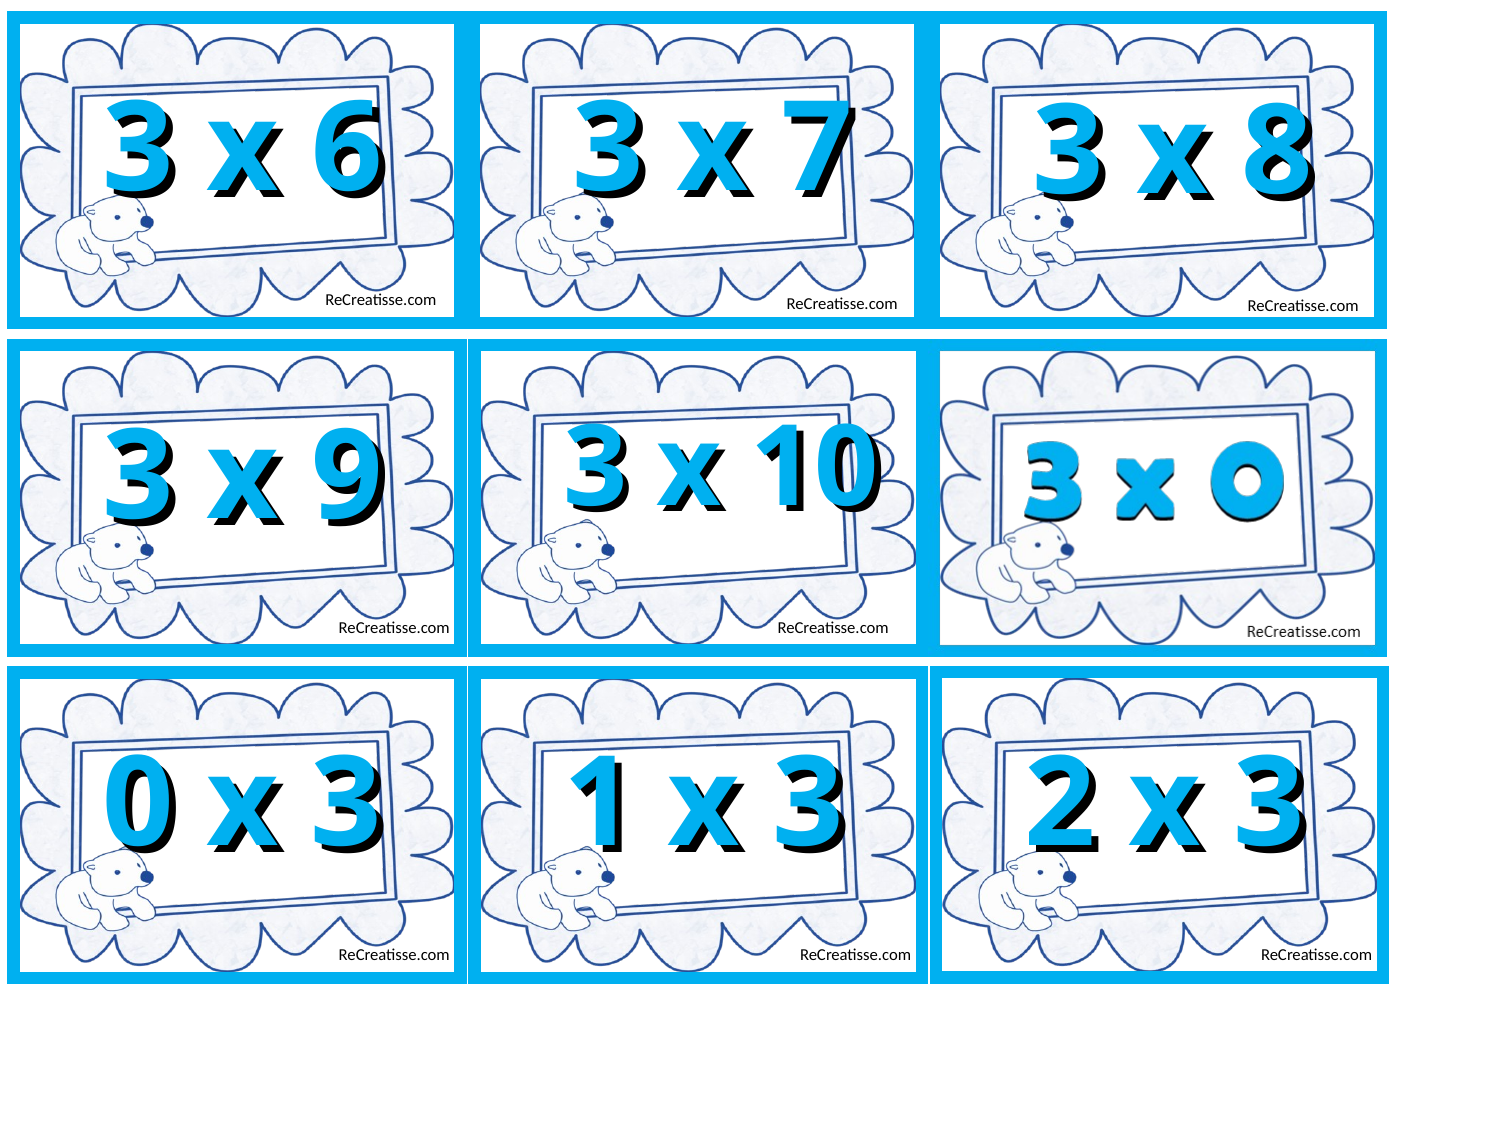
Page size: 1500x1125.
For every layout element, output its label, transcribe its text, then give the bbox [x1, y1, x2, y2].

picture [21, 25, 453, 316]
text_box ReCreatisse.com [1233, 287, 1374, 322]
text_box ReCreatisse.com [763, 609, 904, 644]
picture [941, 25, 1373, 316]
text_box ReCreatisse.com [324, 936, 465, 972]
picture [940, 351, 1375, 645]
text_box ReCreatisse.com [785, 936, 927, 972]
picture [21, 680, 453, 971]
picture [482, 680, 915, 971]
picture [482, 352, 915, 643]
picture [481, 25, 913, 316]
text_box ReCreatisse.com [772, 286, 913, 321]
text_box ReCreatisse.com [324, 609, 465, 644]
text_box ReCreatisse.com [311, 281, 452, 316]
text_box 1 x 3 [548, 713, 859, 878]
picture [21, 352, 453, 643]
text_box 3 x 8 [1018, 61, 1328, 226]
text_box 0 x 3 [87, 713, 398, 878]
picture [943, 679, 1376, 970]
text_box 2 x 3 [1009, 712, 1320, 878]
text_box 3 x 6 [87, 58, 398, 223]
text_box 3 x 9 [87, 386, 398, 551]
text_box ReCreatisse.com [1246, 936, 1388, 971]
text_box 3 x 7 [558, 58, 868, 223]
text_box 3 x 10 [548, 386, 895, 536]
